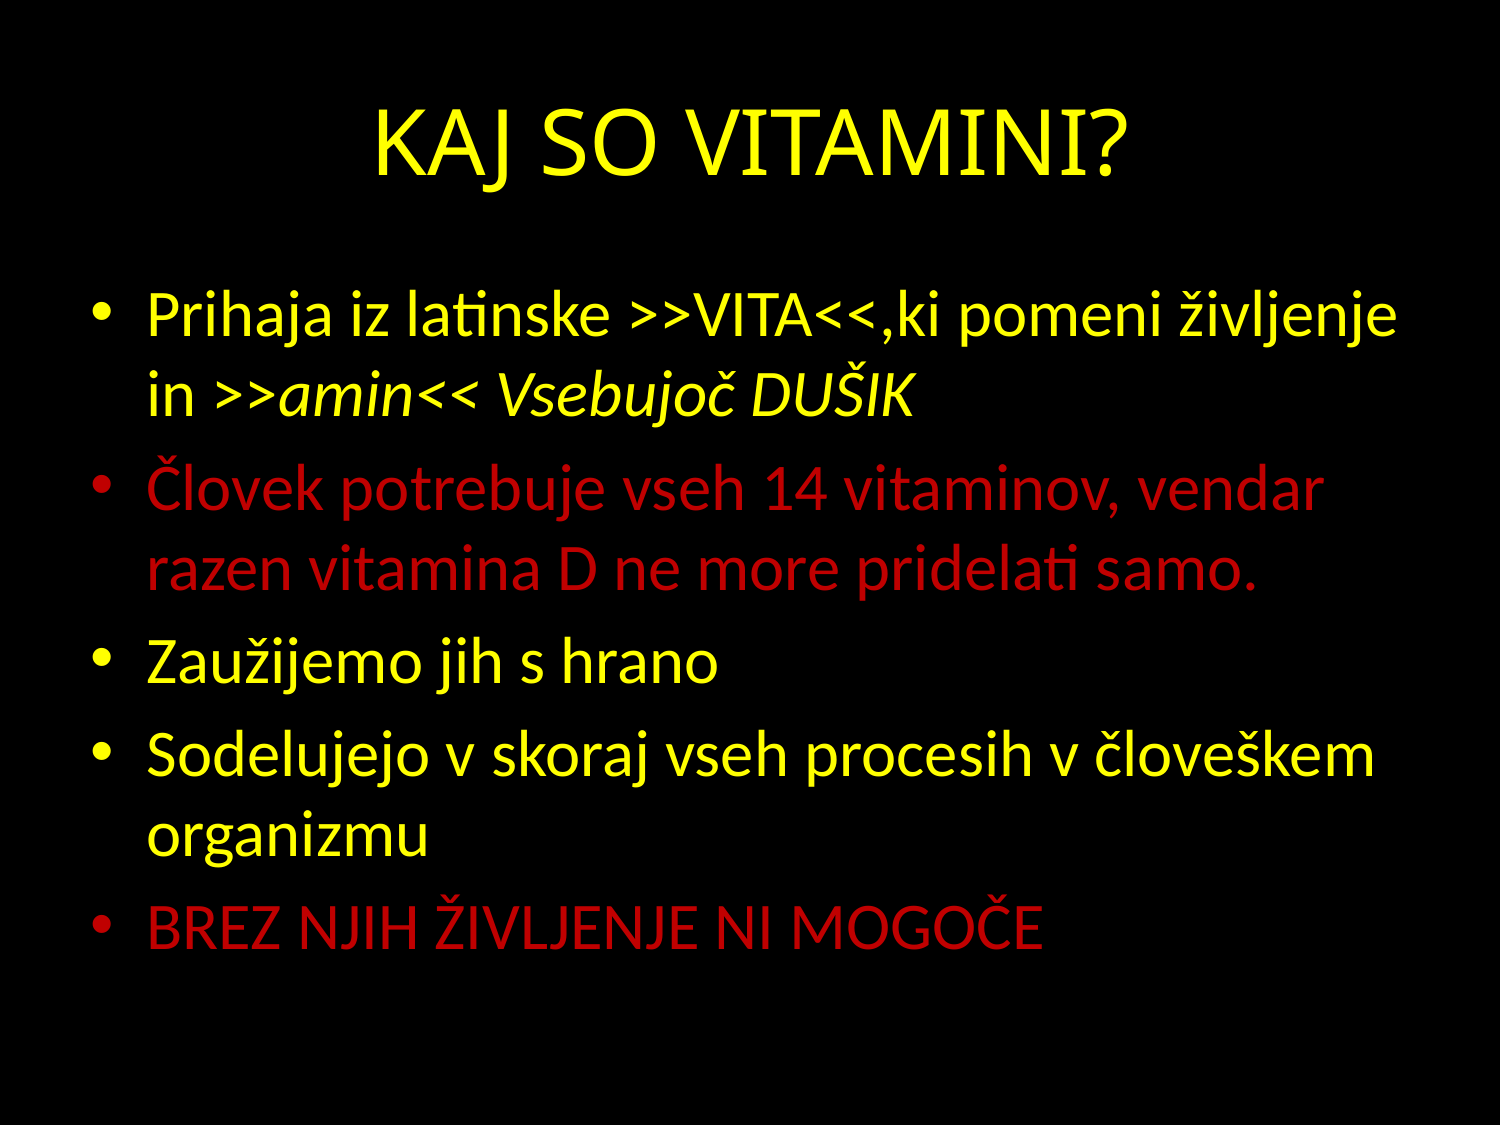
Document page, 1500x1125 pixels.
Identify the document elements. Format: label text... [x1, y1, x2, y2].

title KAJ SO VITAMINI? [75, 45, 1425, 233]
list Prihaja iz latinske >>VITA<<,ki pomeni življenje in >>amin<< Vsebujoč DUŠIK Človek potrebuje vseh 14 vitaminov, vendar razen vitamina D ne more pridelati samo. Zaužijemo jih s hrano Sodelujejo v skoraj vseh procesih v človeškem organizmu BREZ NJIH ŽIVLJENJE NI MOGOČE [75, 262, 1425, 1005]
